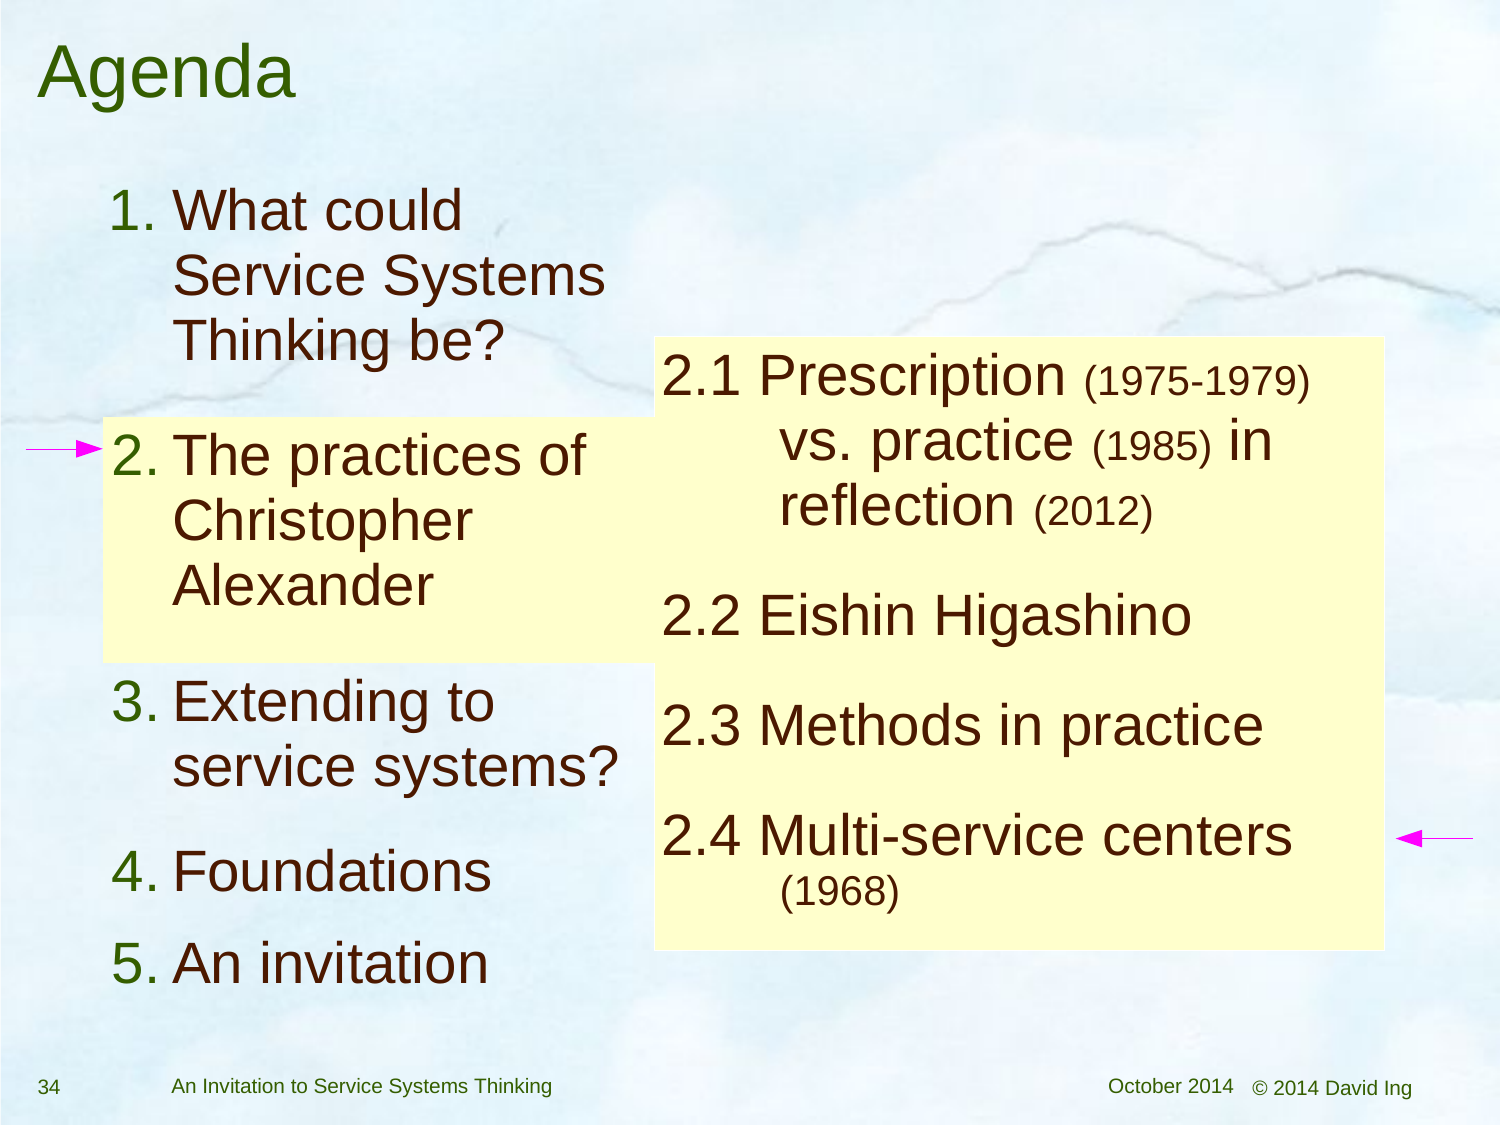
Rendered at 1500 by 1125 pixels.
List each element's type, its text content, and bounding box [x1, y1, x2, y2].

picture [0, 0, 1500, 1125]
table_cell An invitation [166, 925, 661, 1016]
table_cell 3. [103, 663, 166, 833]
table_cell Extending to service systems? [166, 663, 661, 833]
table_header 2.1 Prescription (1975-1979) vs. practice (1985) in reflection (2012) 2.2 Eishin Higashino 2.3 Methods in practice 2.4 Multi-service centers (1968) [661, 337, 1384, 950]
table_cell 4. [103, 833, 166, 925]
title Agenda [37, 37, 1463, 152]
table_cell 5. [103, 925, 166, 1016]
table_cell The practices of Christopher Alexander [166, 417, 661, 663]
table_cell 2. [103, 417, 166, 663]
table_header 1. [103, 172, 166, 417]
table_cell Foundations [166, 833, 661, 925]
table_header What could Service Systems Thinking be? [166, 172, 661, 417]
